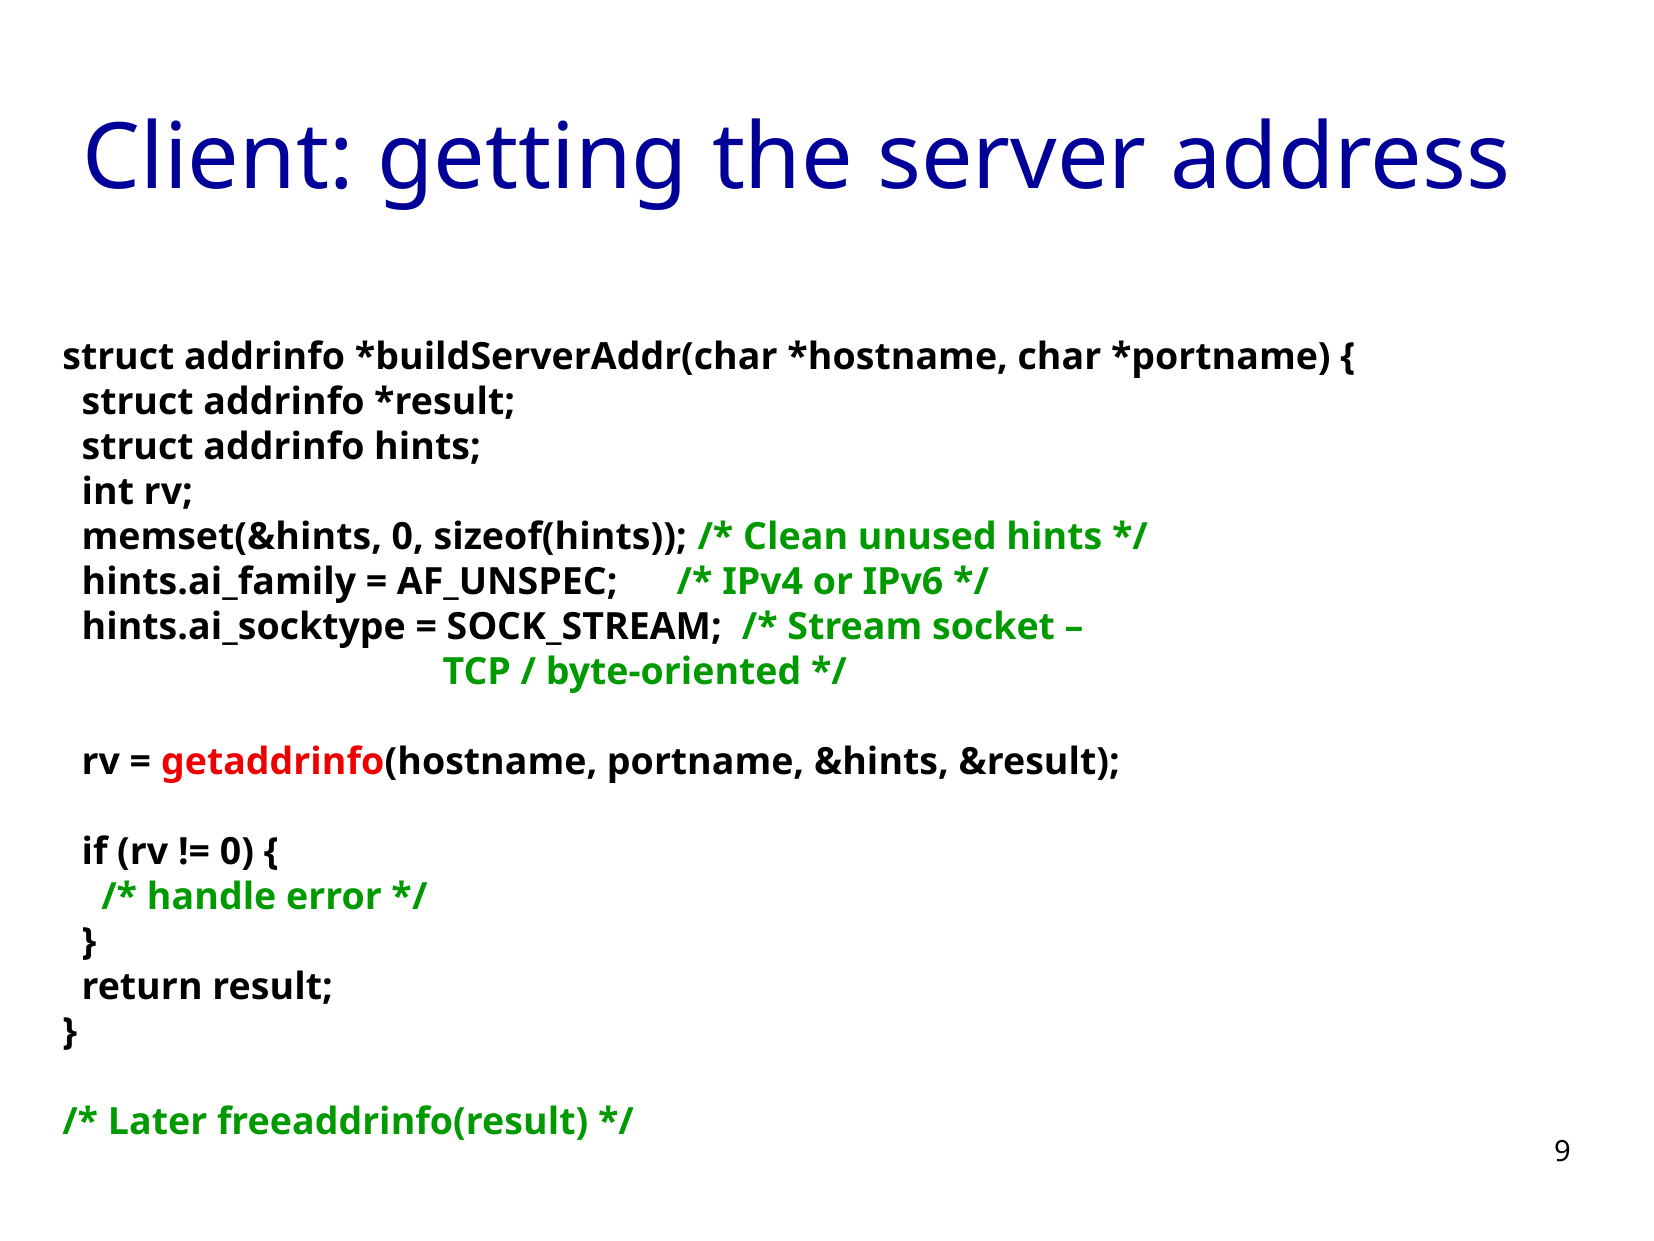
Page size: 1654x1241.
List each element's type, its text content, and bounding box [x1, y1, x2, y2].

text_box struct addrinfo *buildServerAddr(char *hostname, char *portname) { struct addrinfo *result; struct addrinfo hints; int rv; memset(&hints, 0, sizeof(hints)); /* Clean unused hints */ hints.ai_family = AF_UNSPEC; /* IPv4 or IPv6 */ hints.ai_socktype = SOCK_STREAM; /* Stream socket – TCP / byte-oriented */ rv = getaddrinfo(hostname, portname, &hints, &result); if (rv != 0) { /* handle error */ } return result; } /* Later freeaddrinfo(result) */ [47, 324, 1560, 1150]
title Client: getting the server address [82, 49, 1571, 257]
